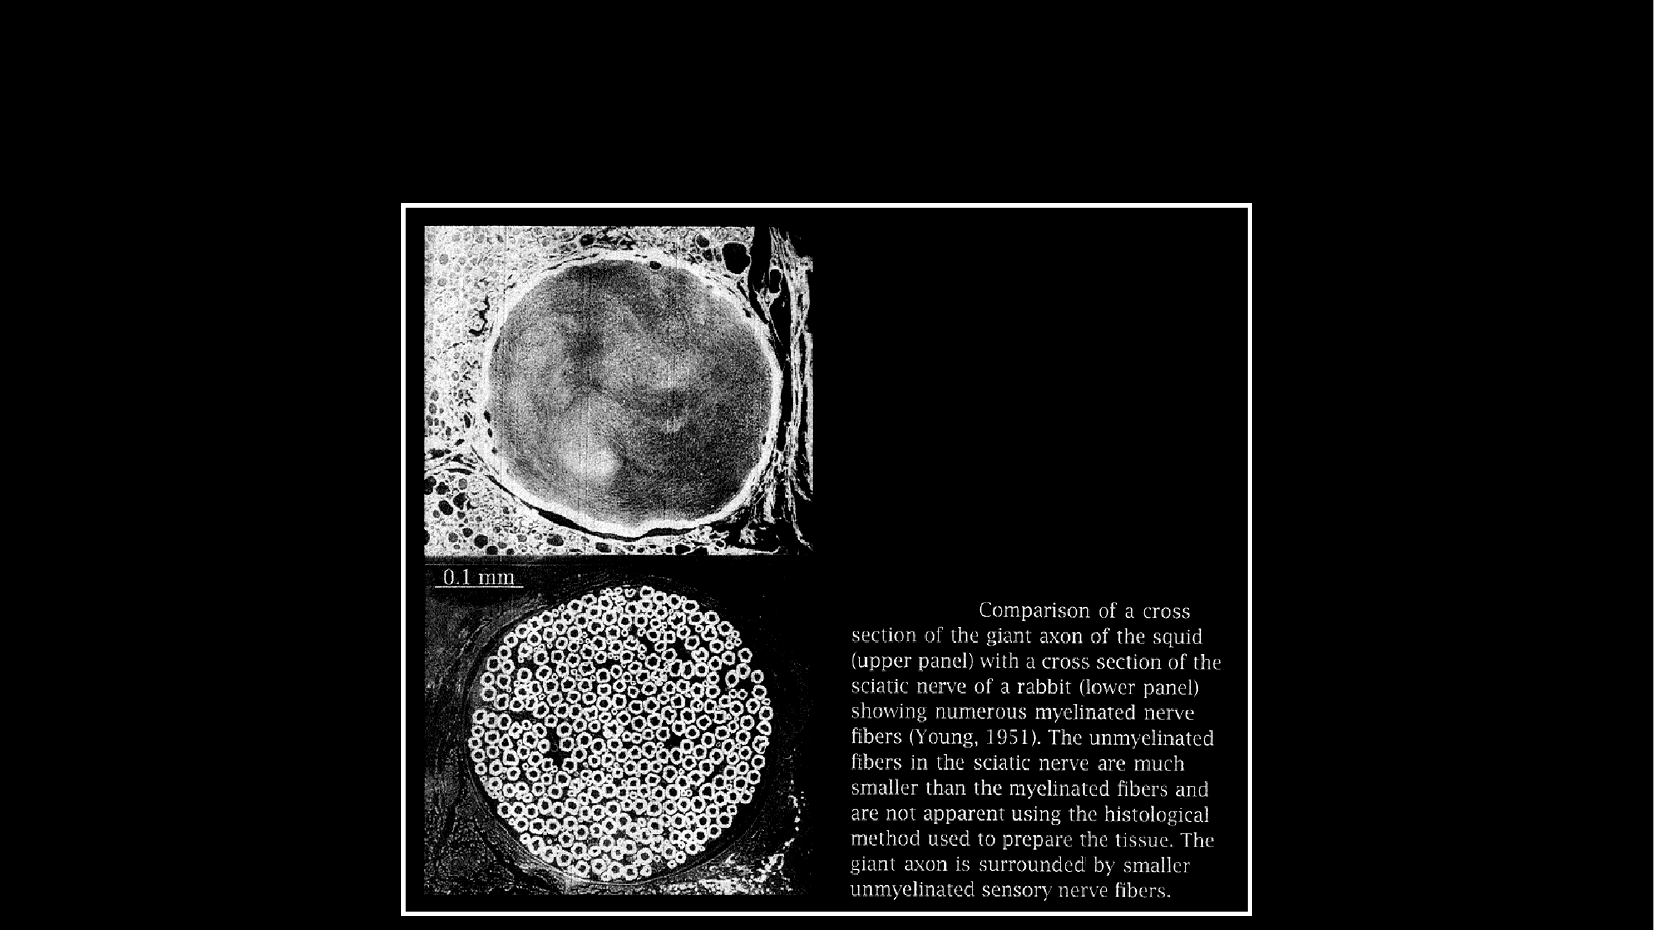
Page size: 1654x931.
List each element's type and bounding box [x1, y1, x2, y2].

picture [401, 203, 1252, 916]
